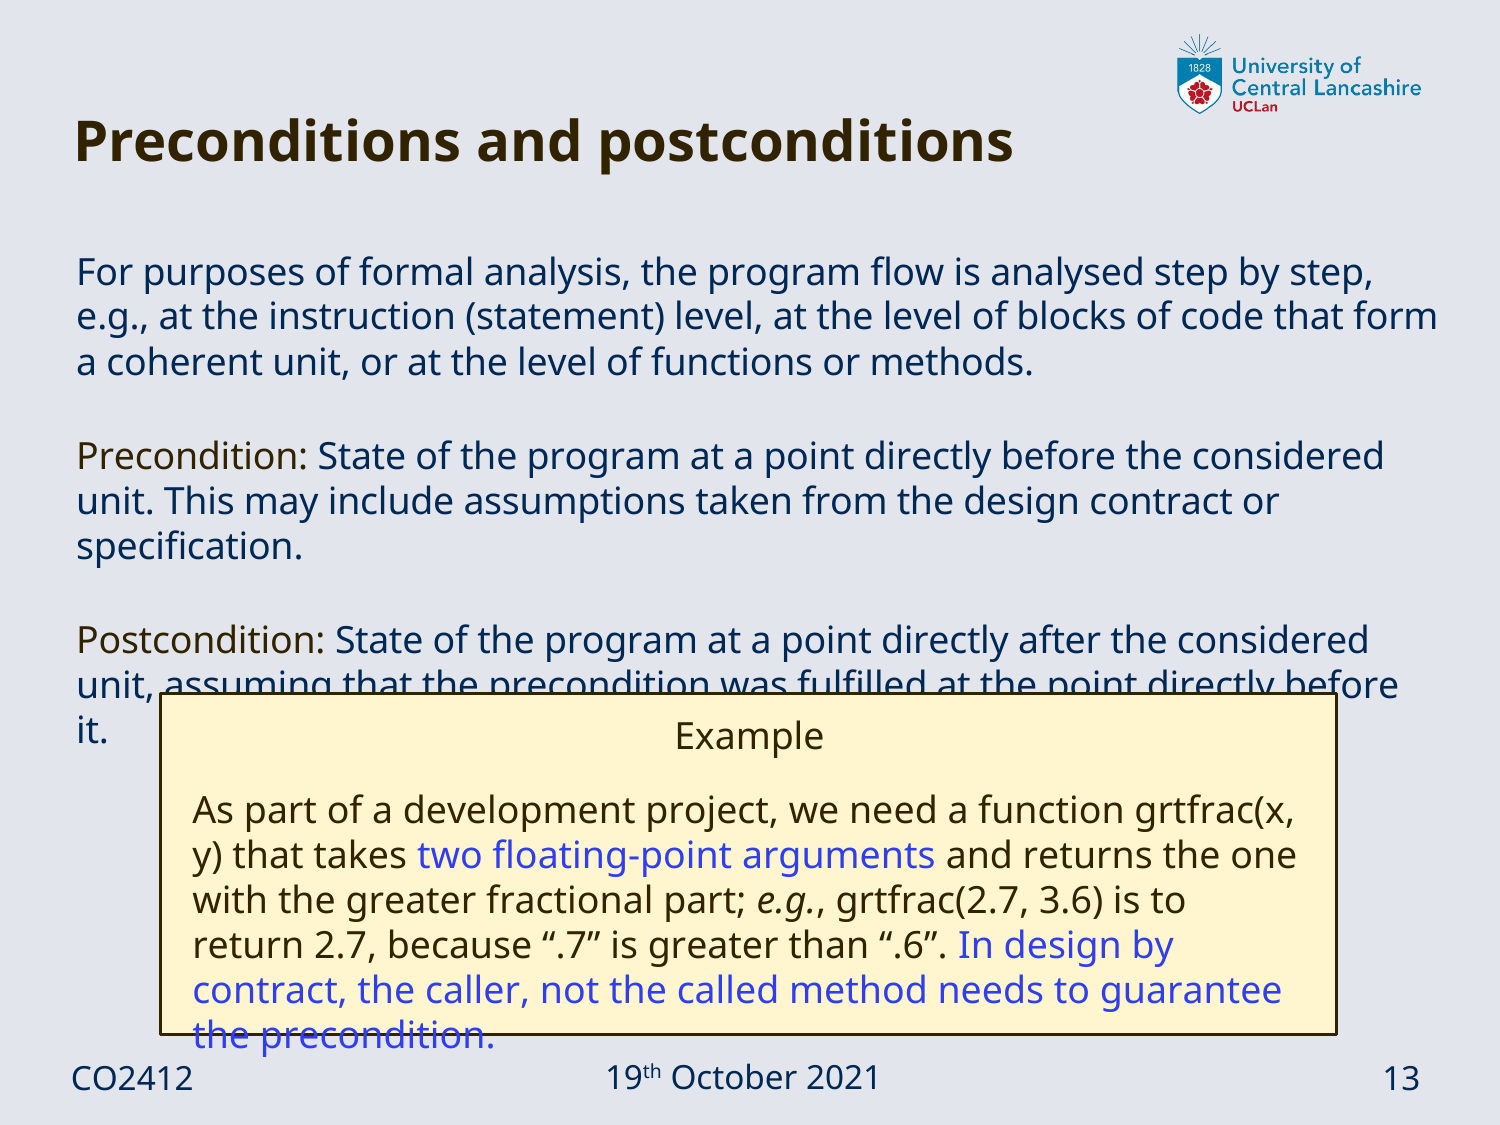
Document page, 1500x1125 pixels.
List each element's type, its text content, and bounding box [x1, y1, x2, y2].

text_box For purposes of formal analysis, the program flow is analysed step by step, e.g., at the instruction (statement) level, at the level of blocks of code that form a coherent unit, or at the level of functions or methods. Precondition: State of the program at a point directly before the considered unit. This may include assumptions taken from the design contract or specification. Postcondition: State of the program at a point directly after the considered unit, assuming that the precondition was fulfilled at the point directly before it. [59, 240, 1457, 669]
text_box [445, 1030, 456, 1035]
text_box [469, 1030, 479, 1035]
text_box [160, 693, 1337, 1035]
text_box [343, 1030, 354, 1035]
text_box Example As part of a development project, we need a function grtfrac(x, y) that takes two floating-point arguments and returns the one with the greater fractional part; e.g., grtfrac(2.7, 3.6) is to return 2.7, because “.7” is greater than “.6”. In design by contract, the caller, not the called method needs to guarantee the precondition. [177, 704, 1322, 1019]
picture [1177, 34, 1421, 93]
text_box [212, 1030, 222, 1035]
title Preconditions and postconditions [58, 93, 1475, 186]
text_box [304, 1030, 314, 1035]
text_box [234, 1030, 244, 1035]
text_box [266, 1030, 276, 1035]
text_box [367, 1030, 377, 1035]
text_box [389, 1030, 399, 1035]
text_box [211, 1019, 400, 1035]
